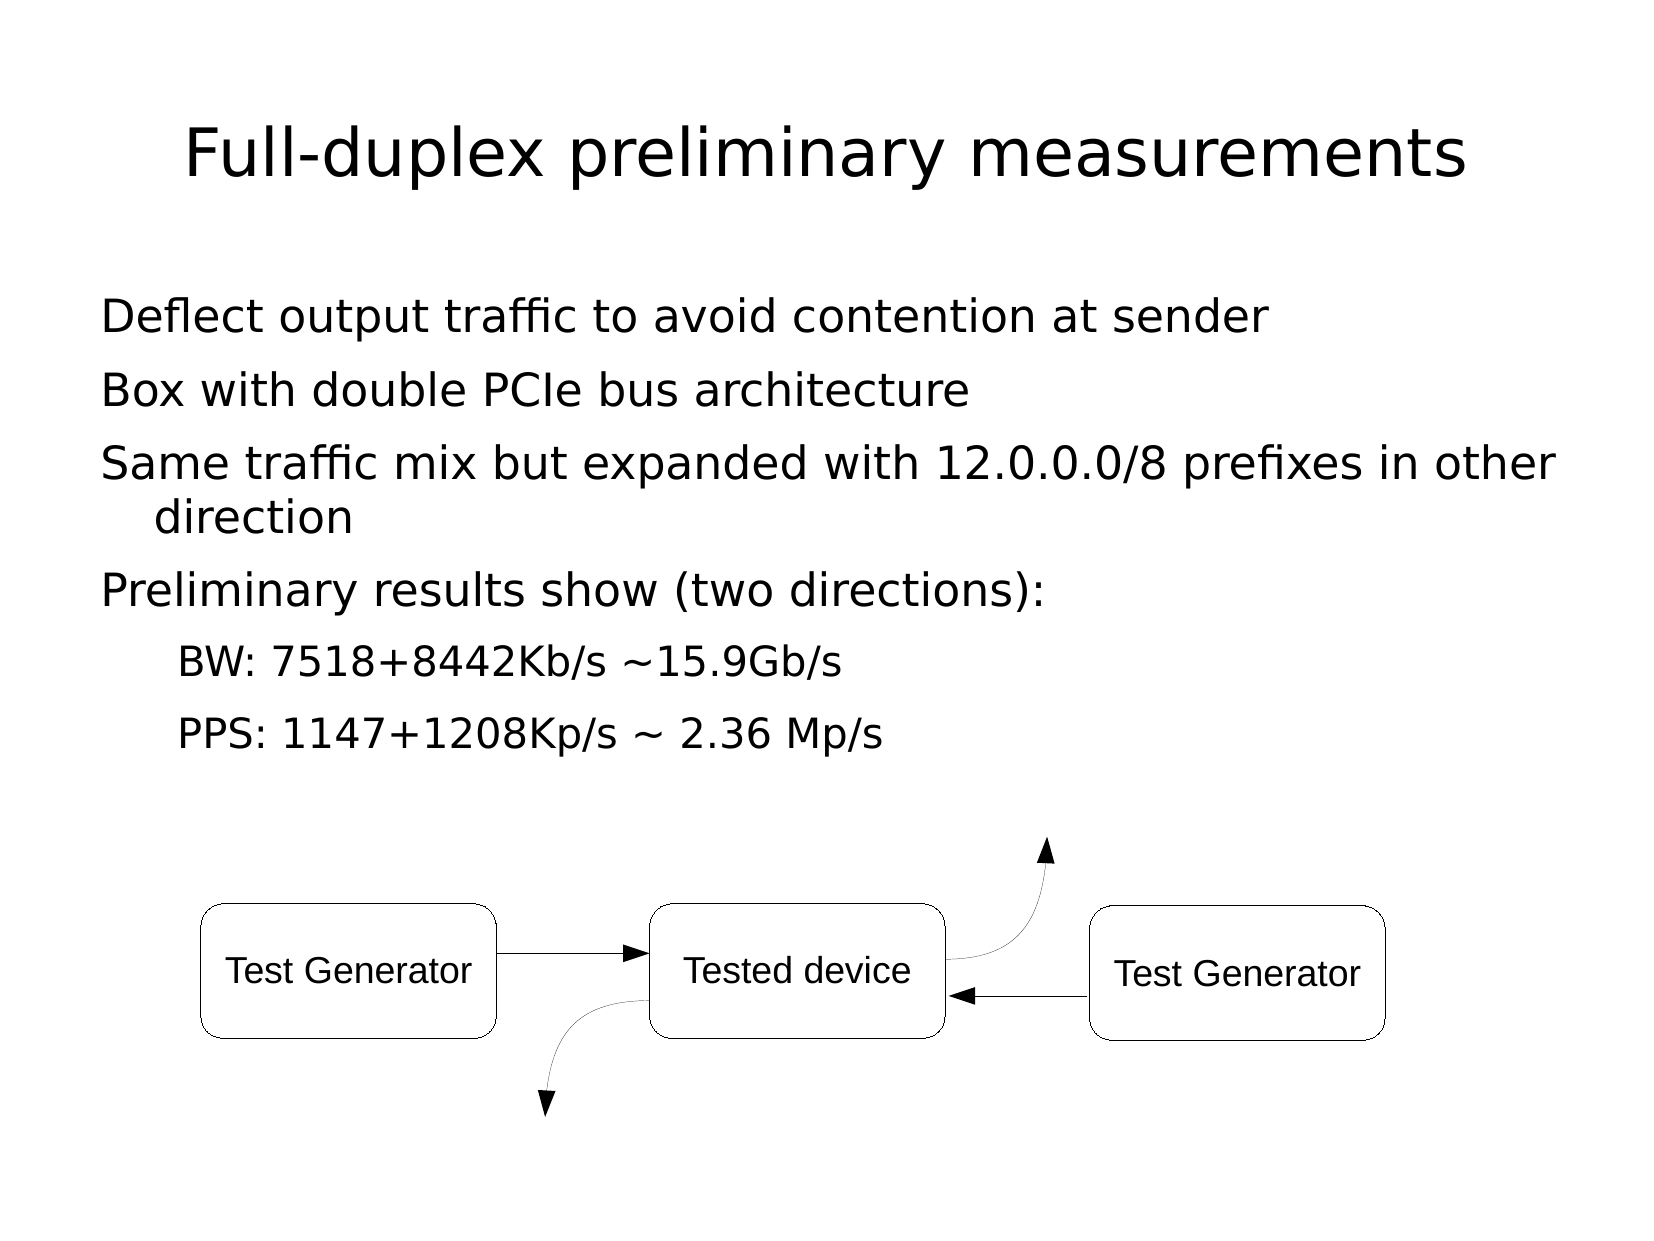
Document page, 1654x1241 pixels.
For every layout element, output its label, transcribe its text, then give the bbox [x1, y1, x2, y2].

text_box Test Generator [1089, 905, 1386, 1041]
list Deflect output traffic to avoid contention at sender Box with double PCIe bus architecture Same traffic mix but expanded with 12.0.0.0/8 prefixes in other direction Preliminary results show (two directions): BW: 7518+8442Kb/s ~15.9Gb/s PPS: 1147+1208Kp/s ~ 2.36 Mp/s [82, 290, 1571, 759]
title Full-duplex preliminary measurements [82, 56, 1571, 250]
text_box Tested device [649, 903, 946, 1039]
text_box Test Generator [200, 903, 497, 1039]
